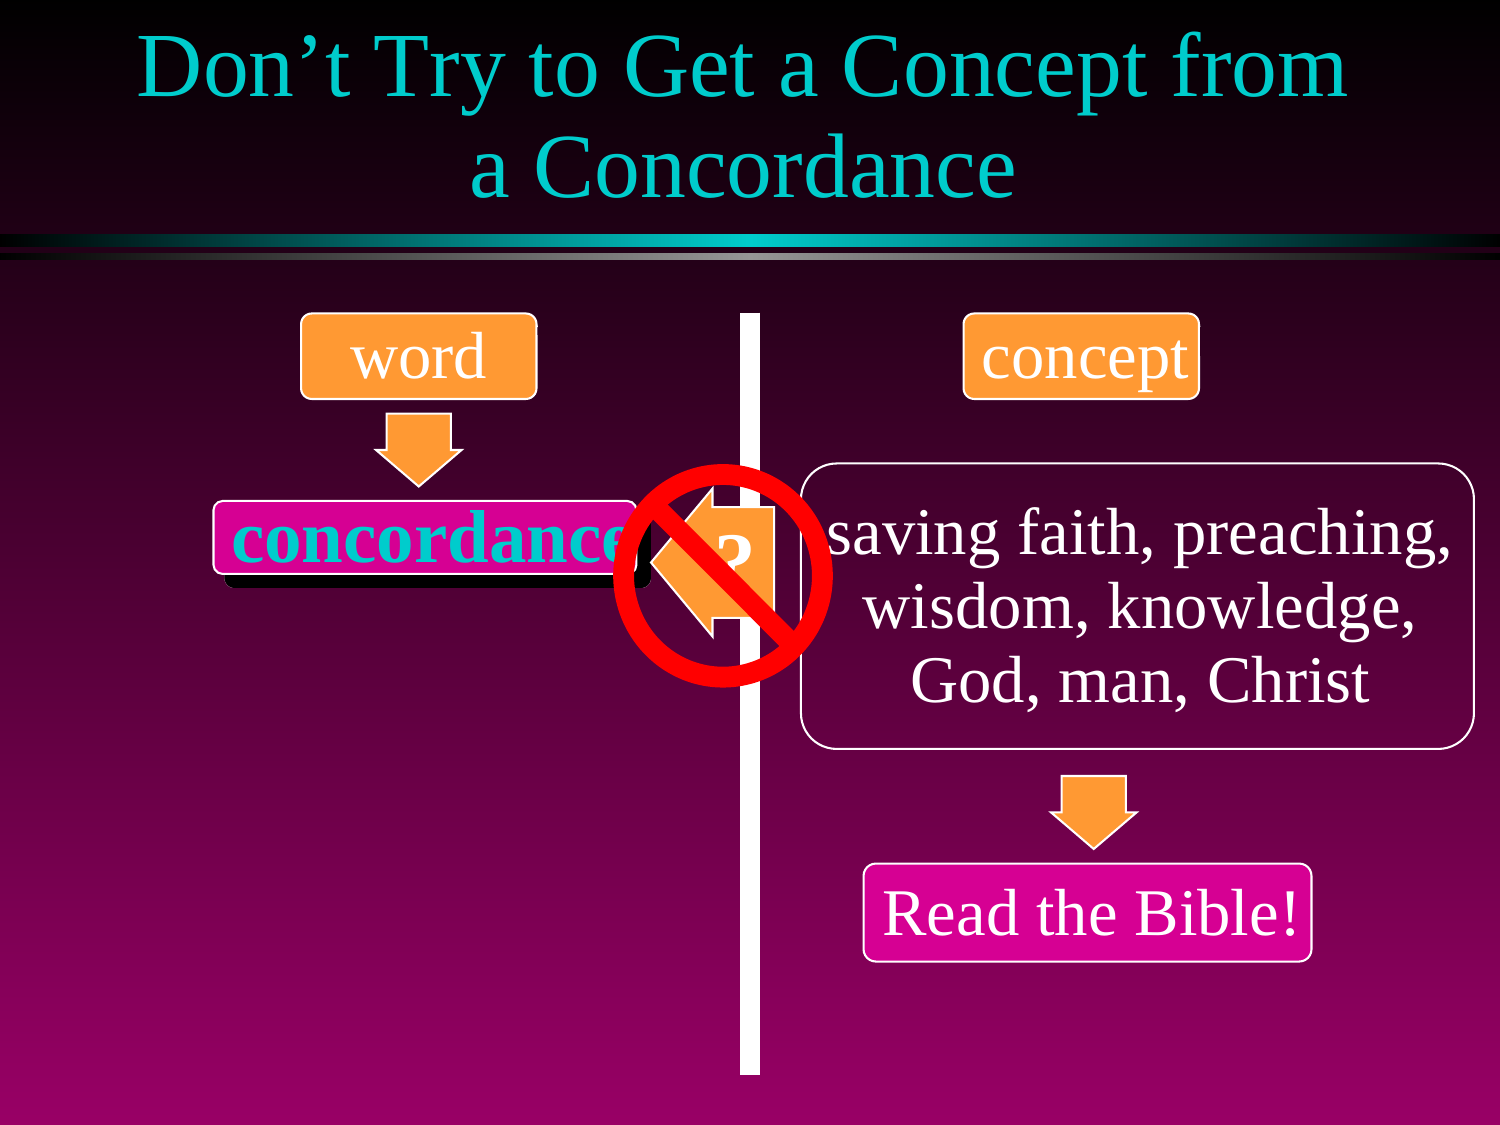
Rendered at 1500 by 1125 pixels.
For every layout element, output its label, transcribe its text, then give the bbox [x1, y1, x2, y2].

text_box ? [685, 488, 775, 611]
title Don’t Try to Get a Concept from a Concordance [99, 5, 1388, 225]
text_box ? [651, 538, 750, 637]
text_box saving faith, preaching, wisdom, knowledge, God, man, Christ [800, 463, 1474, 749]
text_box word [301, 313, 537, 399]
text_box concept [963, 313, 1199, 399]
text_box concordance [213, 500, 636, 574]
text_box [1051, 775, 1137, 849]
text_box Read the Bible! [863, 863, 1312, 962]
text_box [376, 413, 462, 487]
